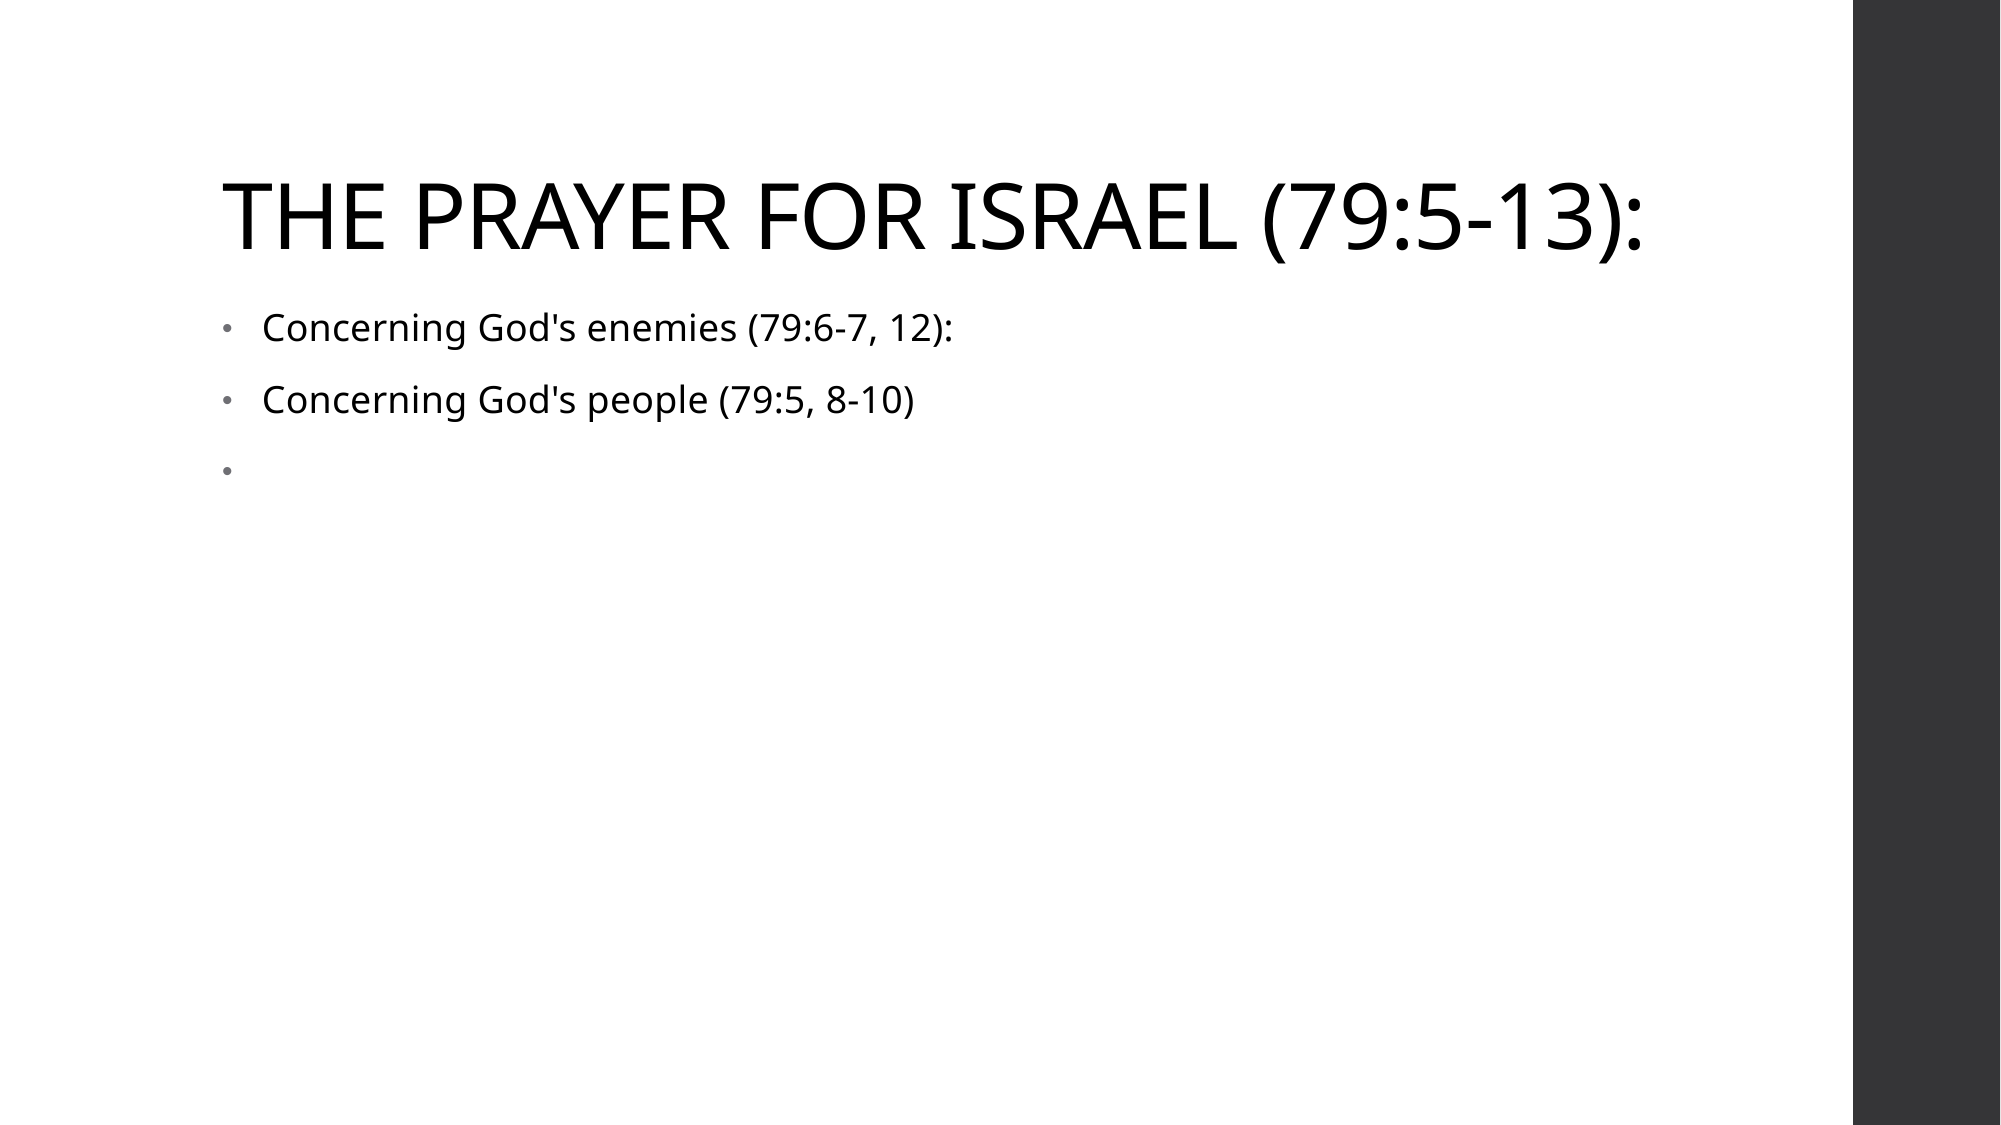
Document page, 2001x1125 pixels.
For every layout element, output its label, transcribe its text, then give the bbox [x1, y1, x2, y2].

list Concerning God's enemies (79:6-7, 12): Concerning God's people (79:5, 8-10) [206, 299, 1617, 1014]
title THE PRAYER FOR ISRAEL (79:5-13): [206, 60, 1797, 278]
